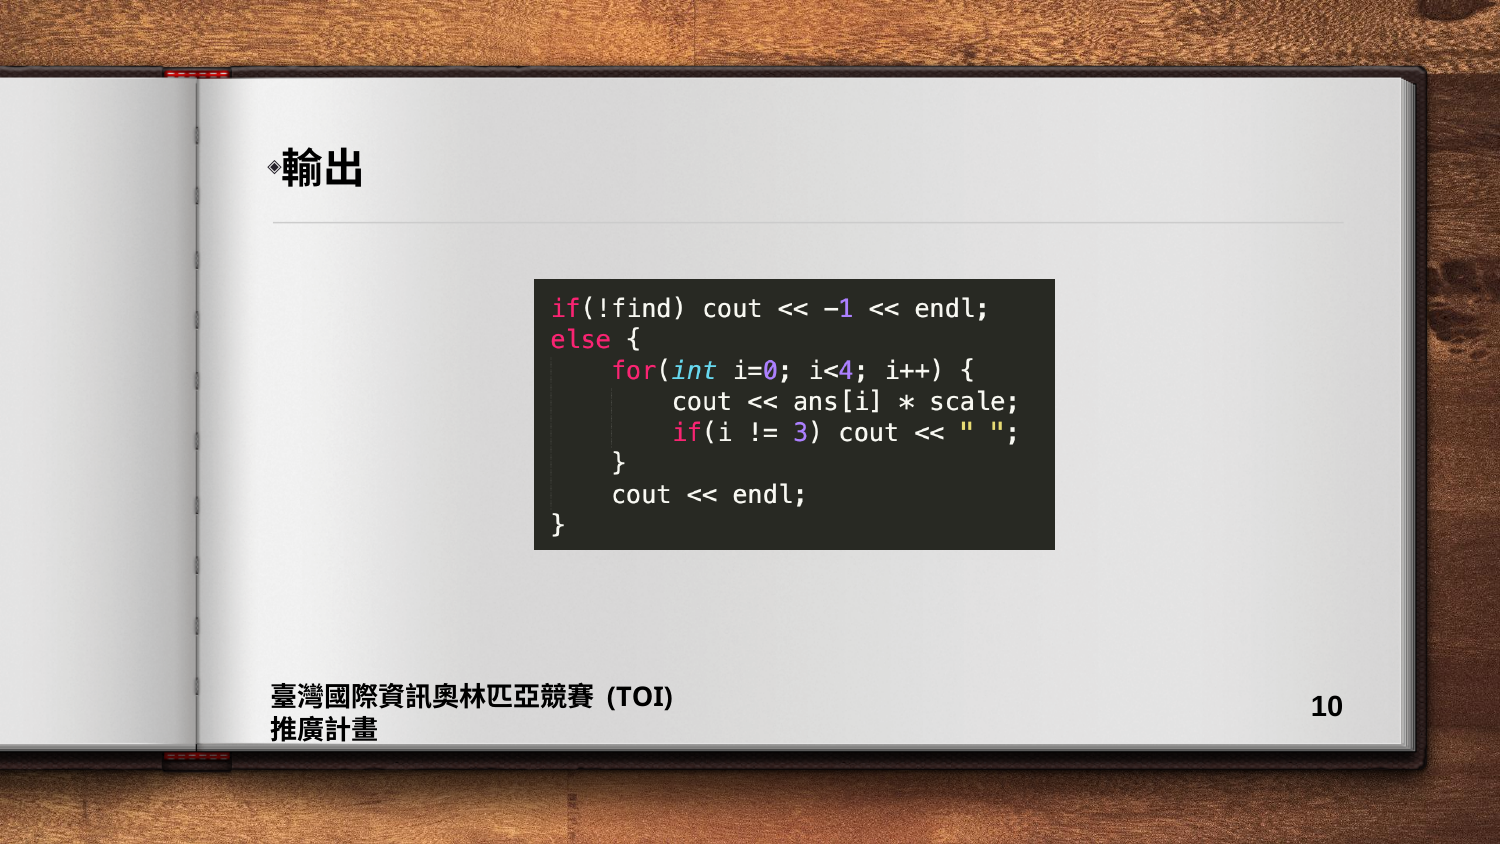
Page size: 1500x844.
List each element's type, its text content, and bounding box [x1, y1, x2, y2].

picture [534, 279, 1055, 550]
text_box 輸出 [252, 126, 1194, 216]
text_box [1295, 672, 1386, 737]
